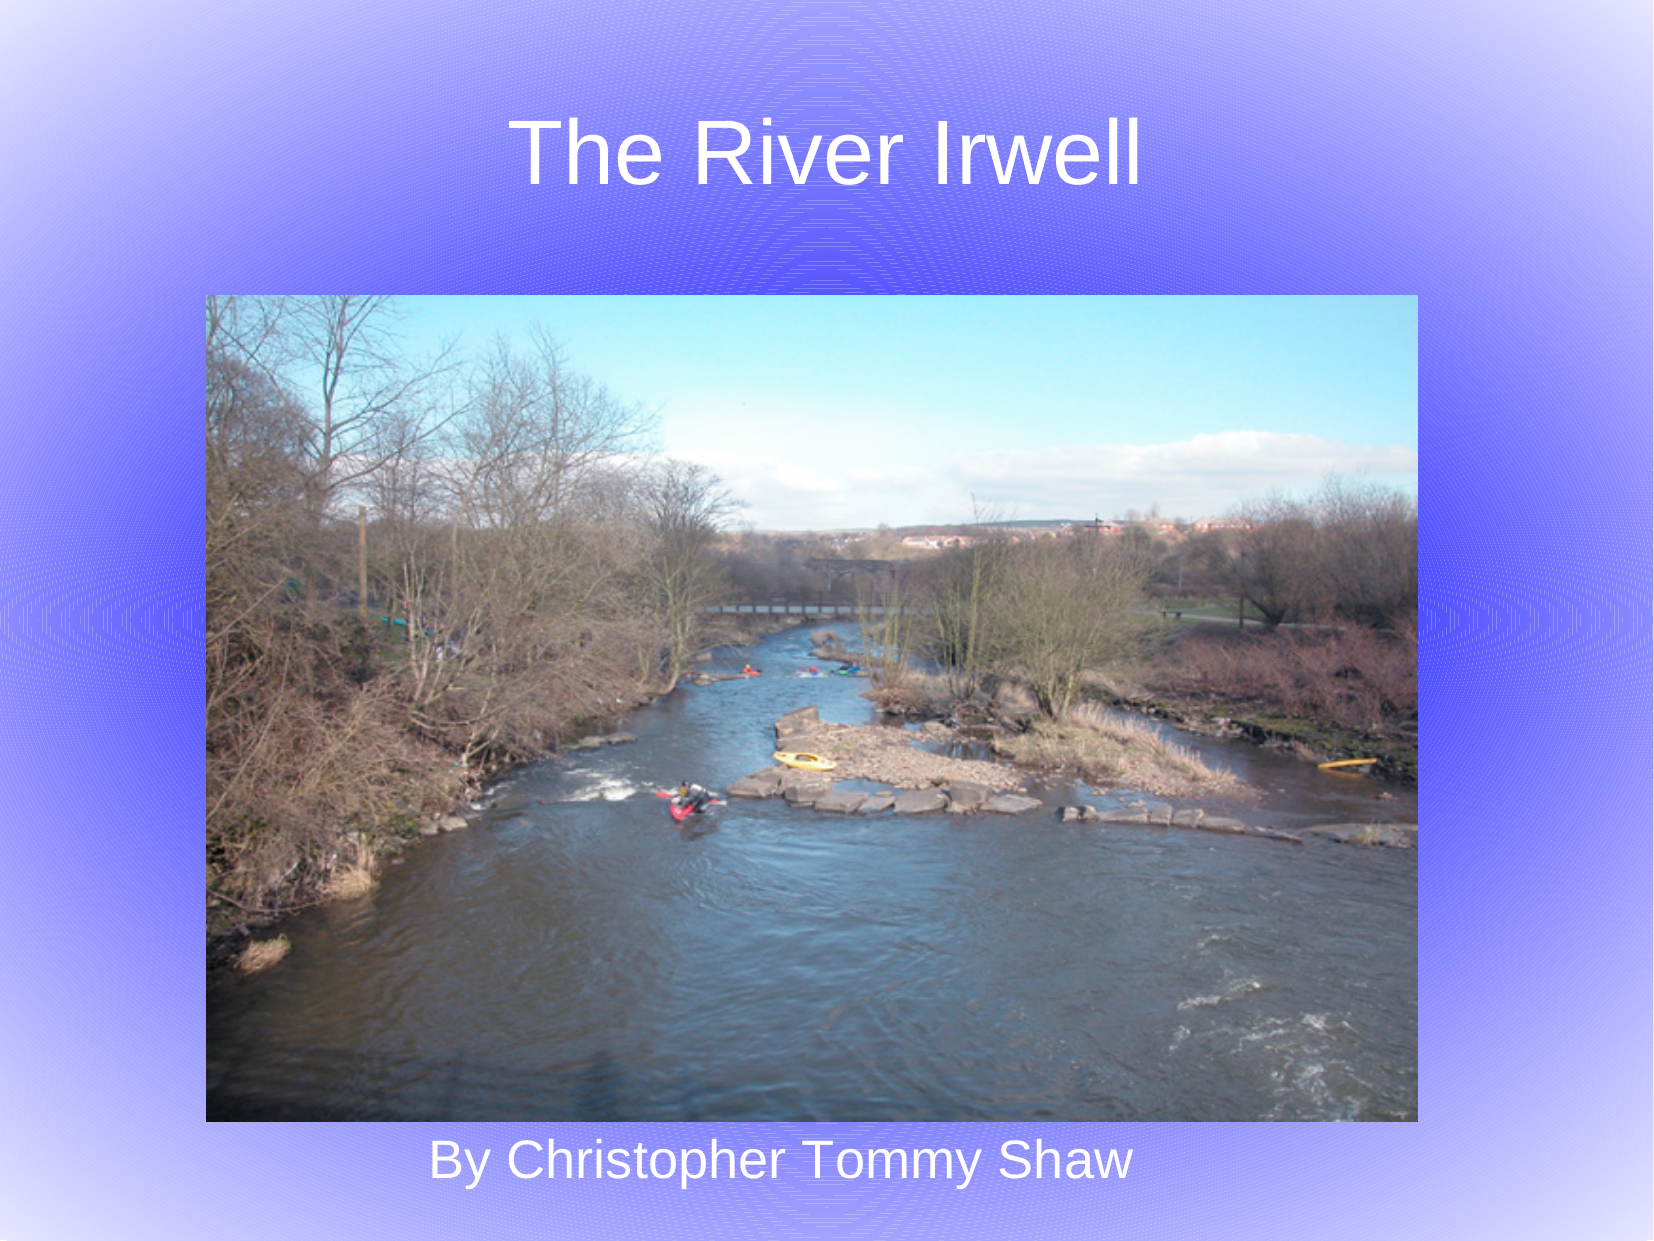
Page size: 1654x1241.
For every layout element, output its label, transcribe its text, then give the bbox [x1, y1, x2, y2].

title The River Irwell [82, 49, 1571, 257]
text_box By Christopher Tommy Shaw [413, 1122, 1447, 1211]
picture [206, 295, 1418, 1123]
